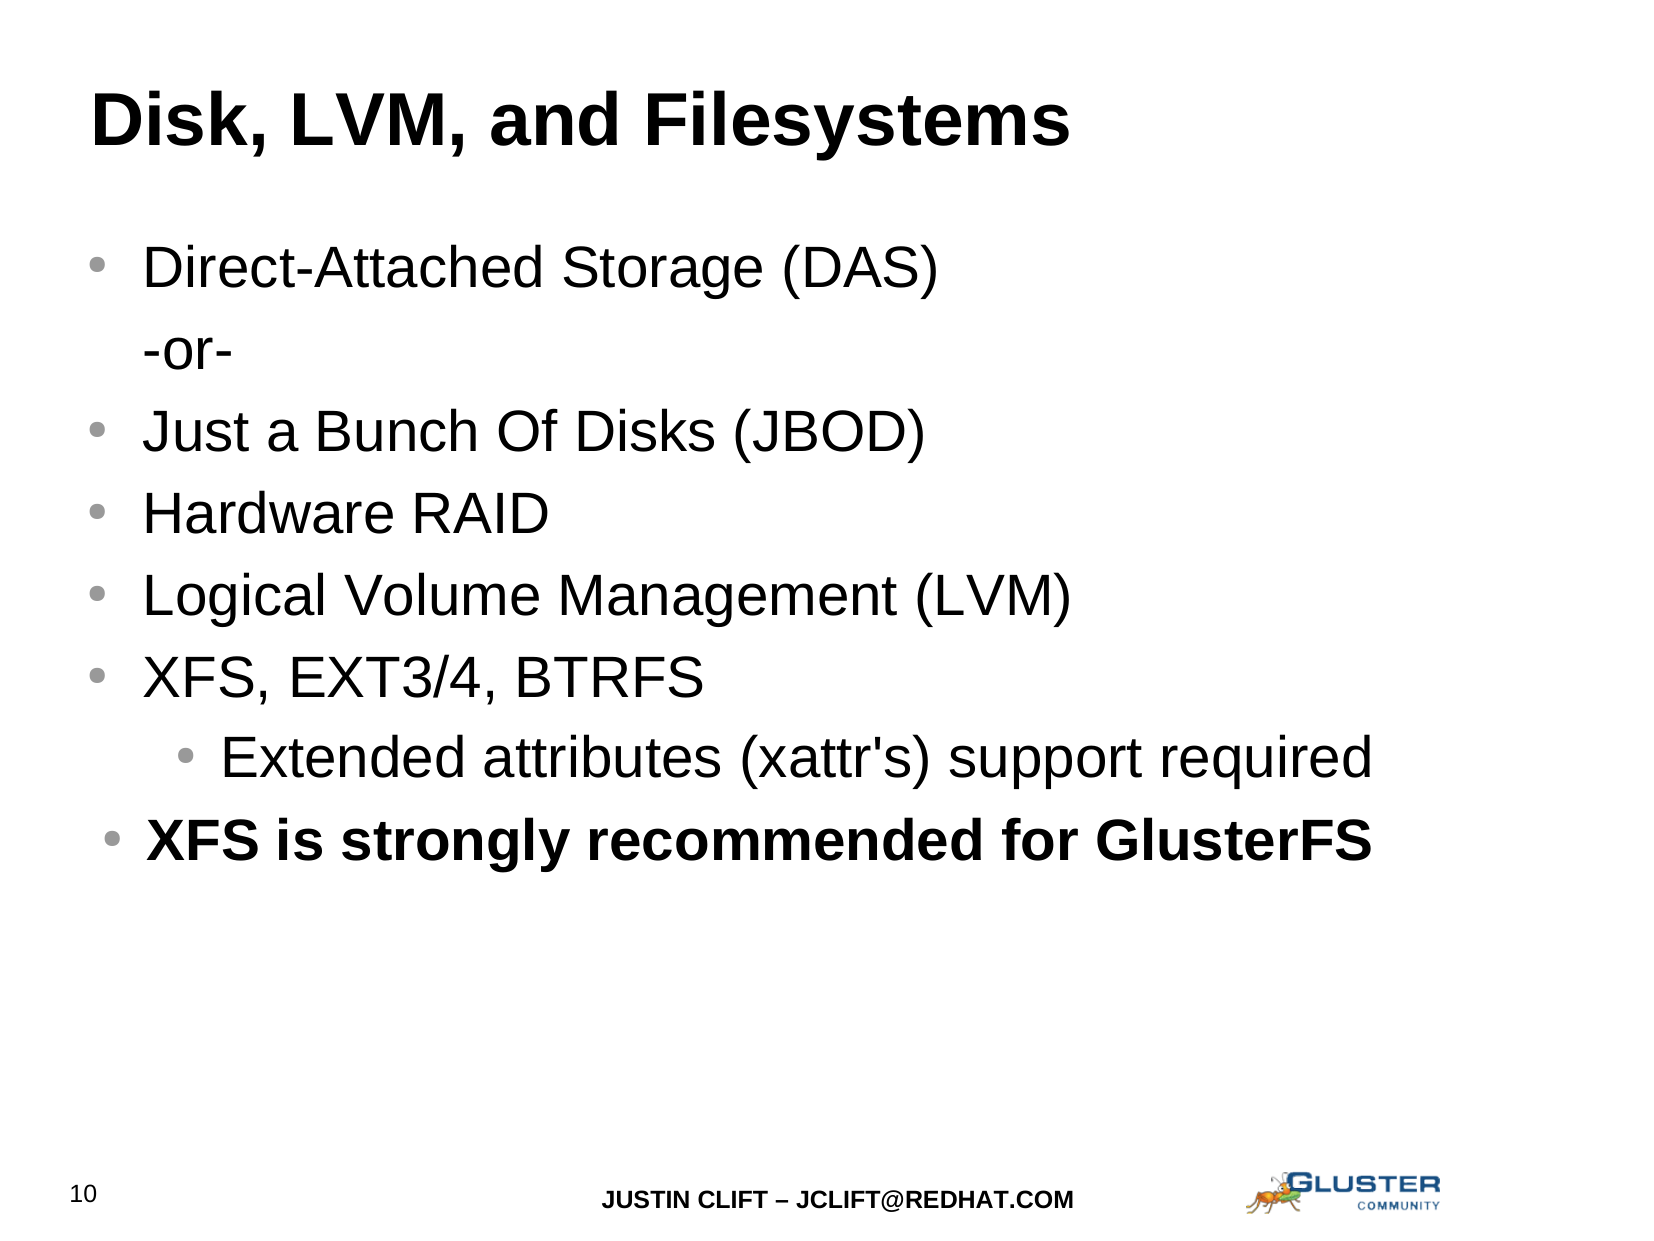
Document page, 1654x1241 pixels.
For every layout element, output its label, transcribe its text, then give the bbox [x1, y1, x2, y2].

list Direct-Attached Storage (DAS) -or- Just a Bunch Of Disks (JBOD) Hardware RAID Logical Volume Management (LVM) XFS, EXT3/4, BTRFS Extended attributes (xattr's) support required XFS is strongly recommended for GlusterFS [86, 232, 1576, 1111]
title Disk, LVM, and Filesystems [90, 15, 1579, 223]
picture [1246, 1170, 1440, 1215]
